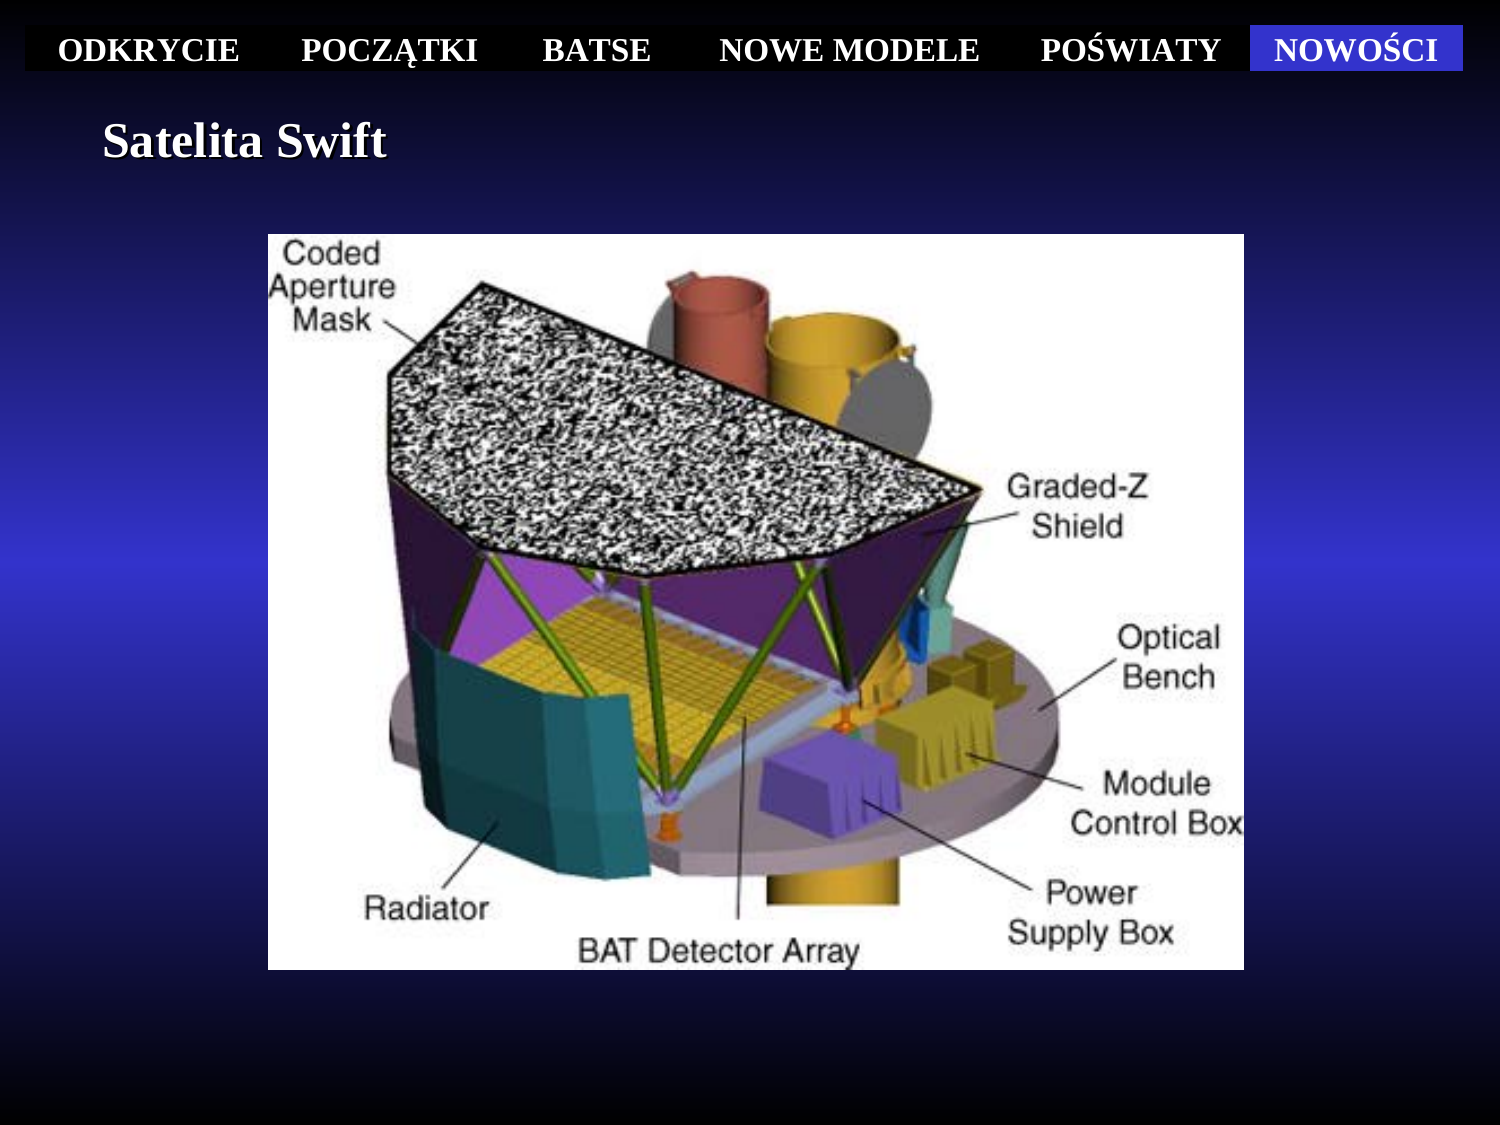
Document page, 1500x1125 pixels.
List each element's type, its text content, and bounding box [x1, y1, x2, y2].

table_header BATSE [507, 25, 688, 71]
picture [268, 234, 1244, 970]
table_header POCZĄTKI [273, 25, 507, 71]
table_header ODKRYCIE [25, 25, 273, 71]
text_box Satelita Swift [87, 99, 403, 176]
table_header NOWOŚCI [1250, 25, 1463, 71]
table_header POŚWIATY [1013, 25, 1250, 71]
table_header NOWE MODELE [688, 25, 1013, 71]
